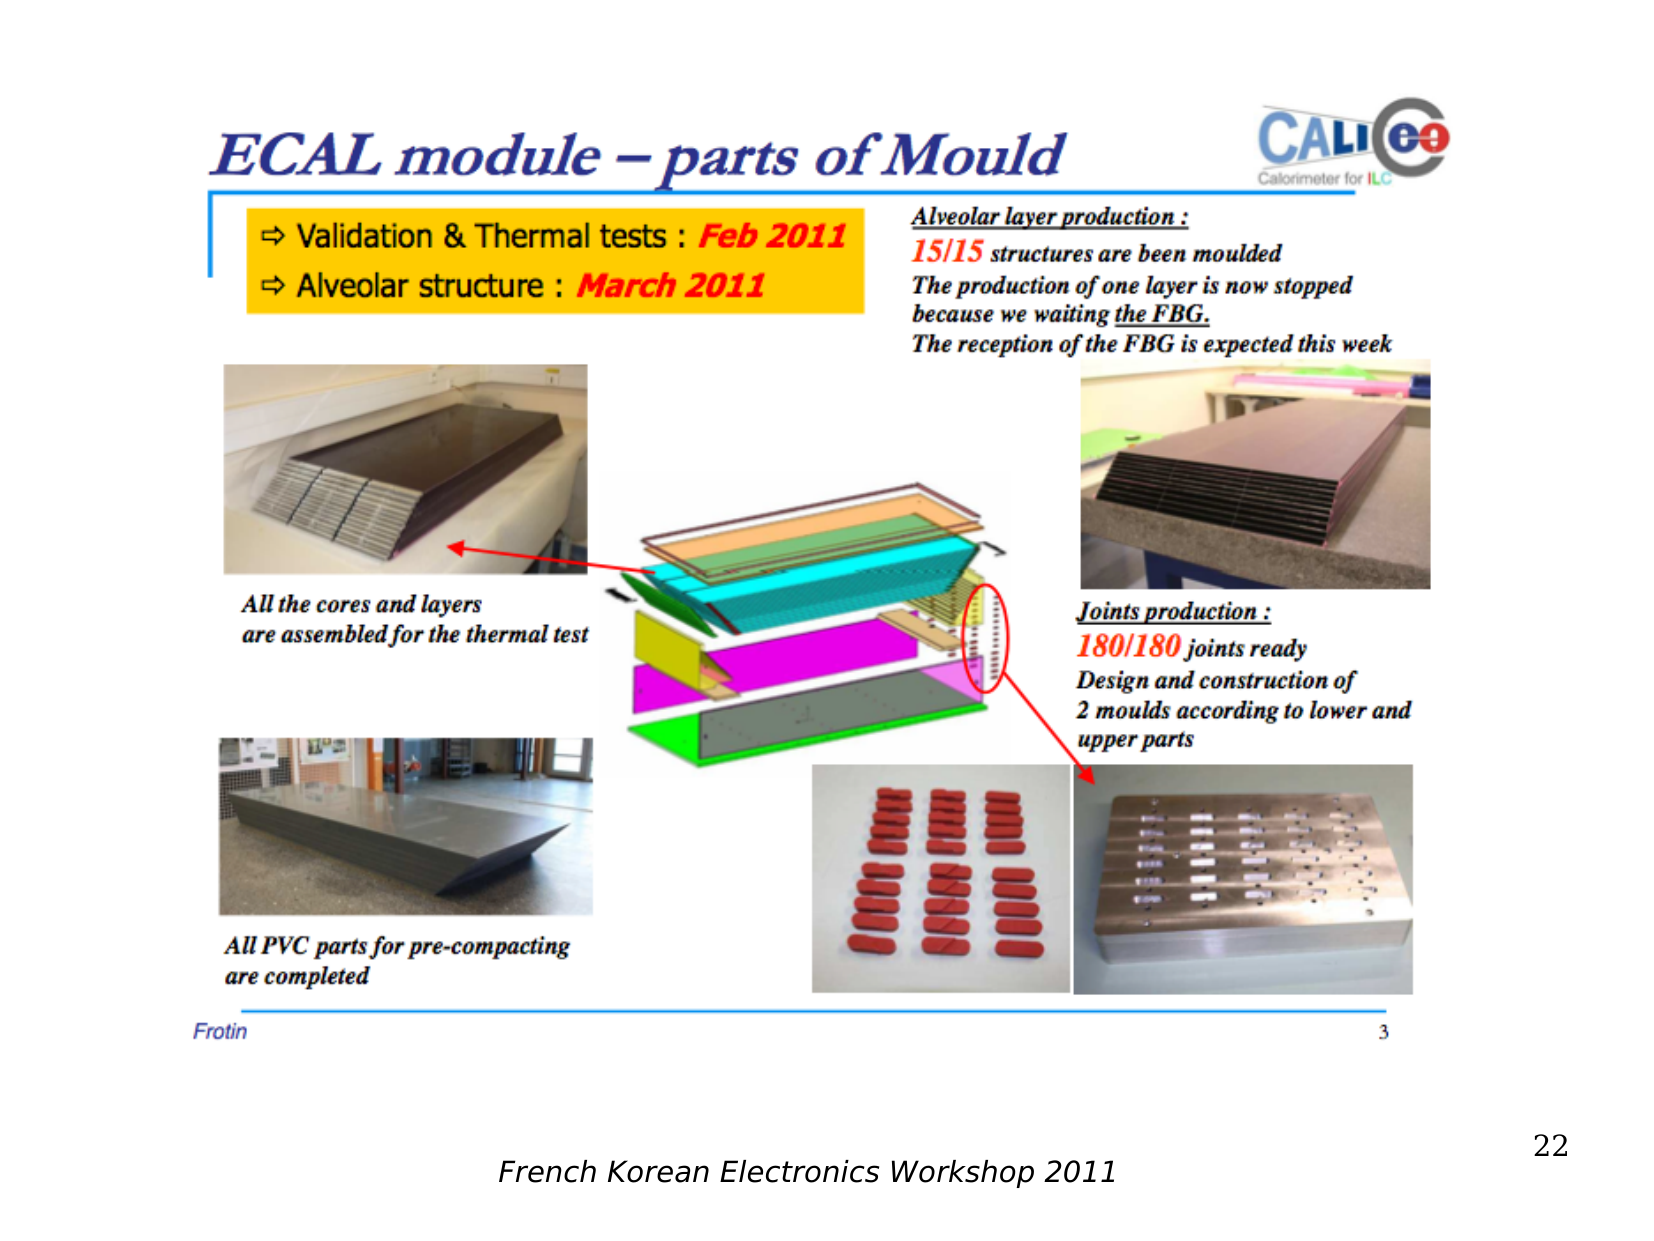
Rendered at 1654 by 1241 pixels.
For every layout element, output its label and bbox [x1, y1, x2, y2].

picture [125, 39, 1507, 1103]
